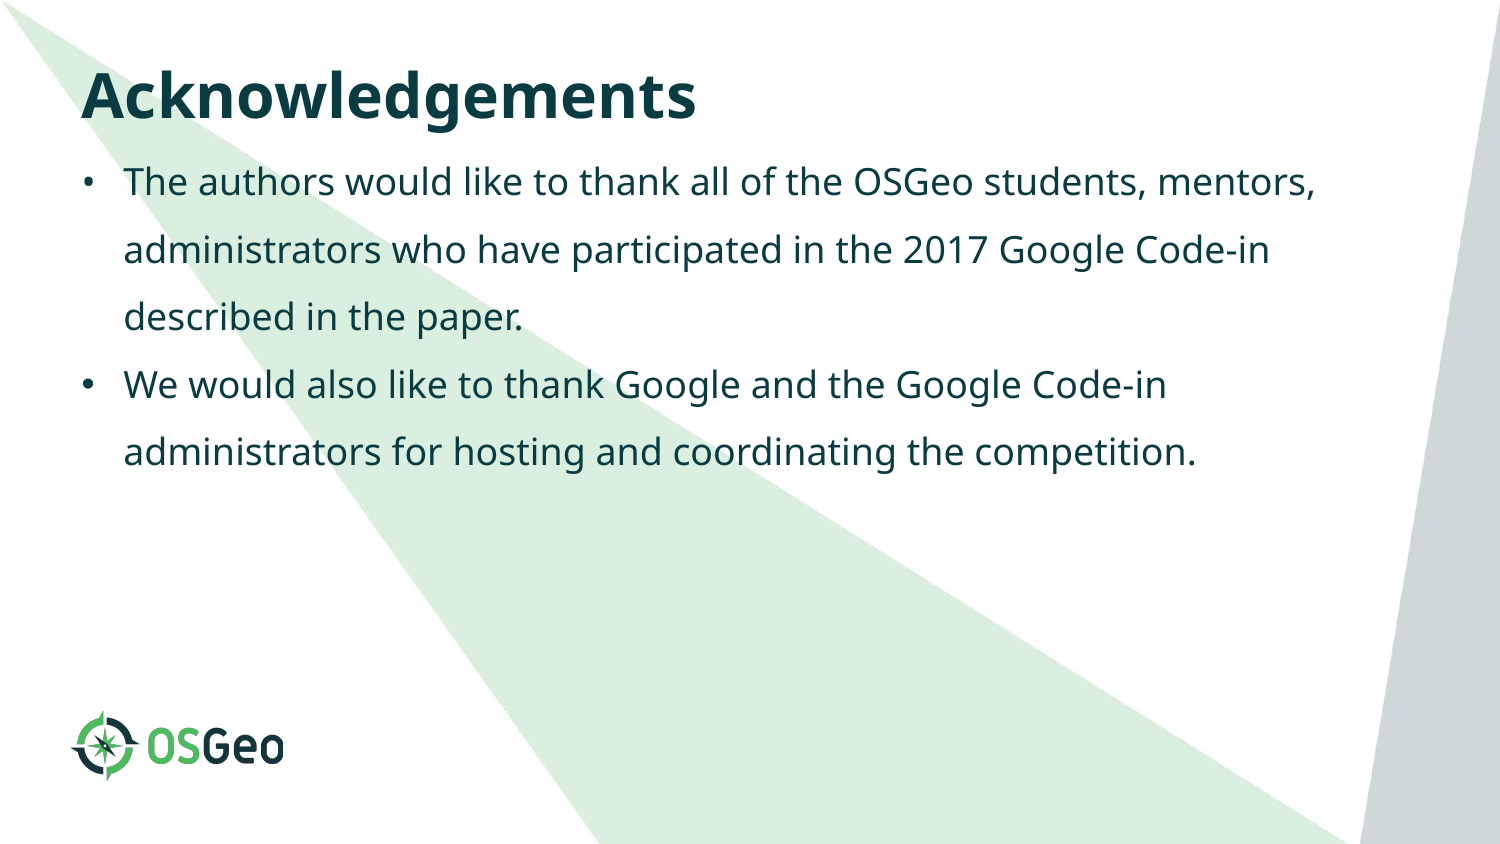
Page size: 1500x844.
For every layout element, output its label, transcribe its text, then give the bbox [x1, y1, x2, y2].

title Acknowledgements [70, 13, 1196, 130]
text_box The authors would like to thank all of the OSGeo students, mentors, administrators who have participated in the 2017 Google Code-in described in the paper. We would also like to thank Google and the Google Code-in administrators for hosting and coordinating the competition. [70, 130, 1405, 698]
picture [0, 0, 1500, 844]
